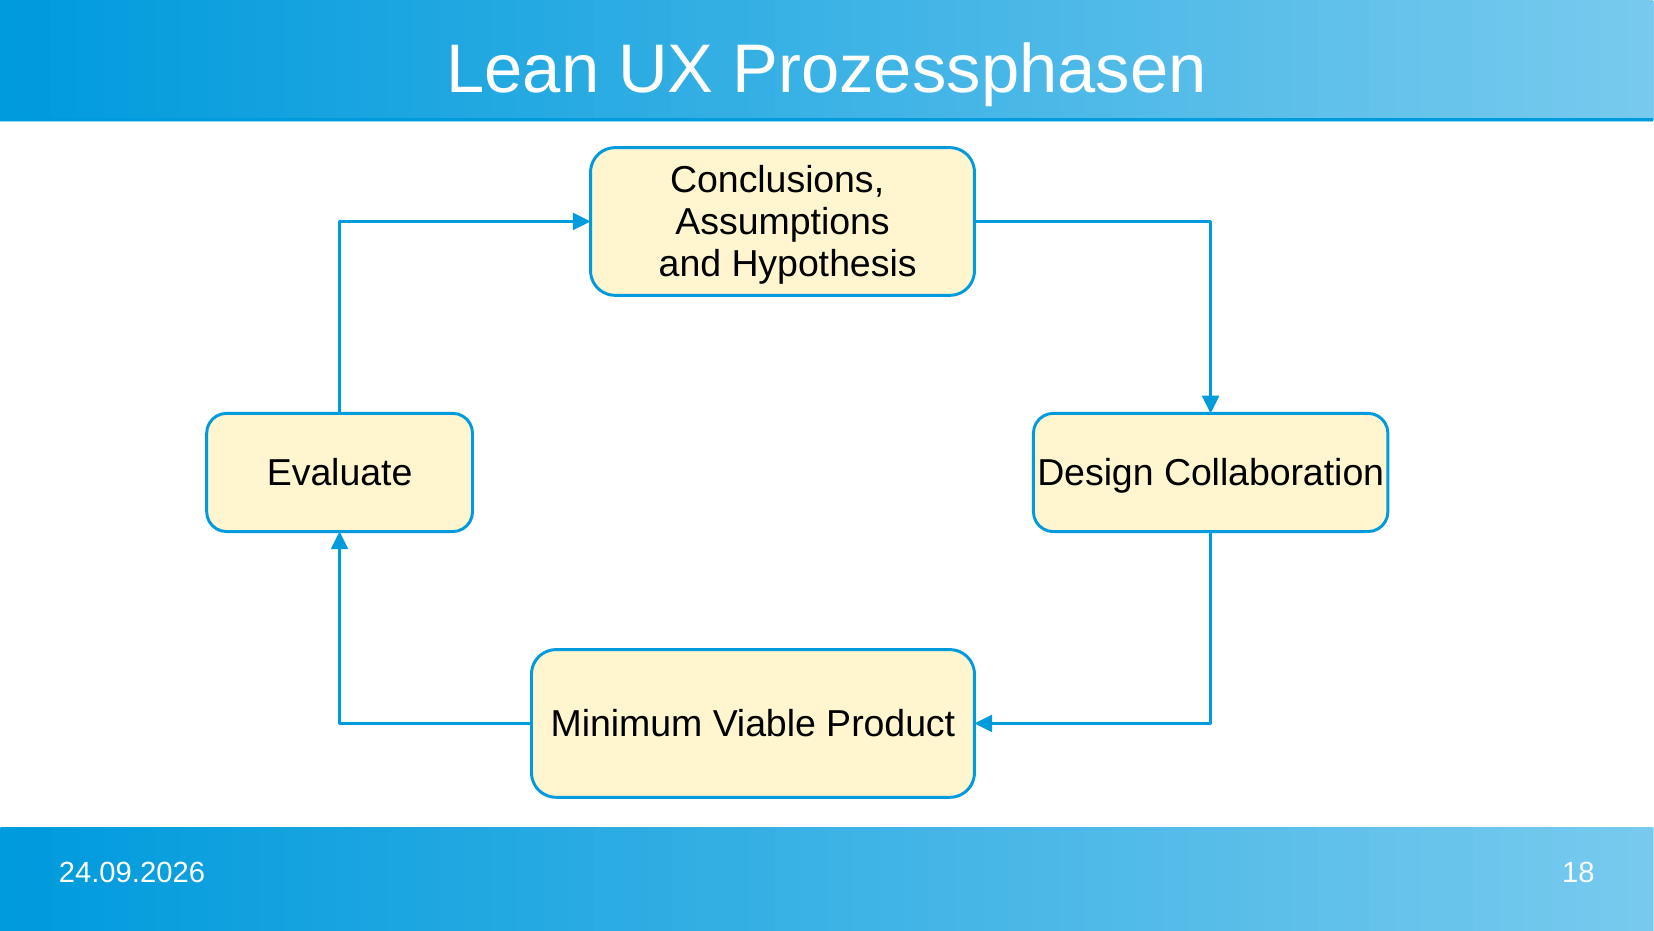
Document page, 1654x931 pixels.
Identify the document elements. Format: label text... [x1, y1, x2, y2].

text_box Design Collaboration [1033, 413, 1388, 532]
text_box Minimum Viable Product [531, 649, 975, 798]
title Lean UX Prozessphasen [59, 29, 1595, 108]
text_box Evaluate [206, 413, 473, 532]
text_box Conclusions, Assumptions and Hypothesis [590, 147, 975, 296]
